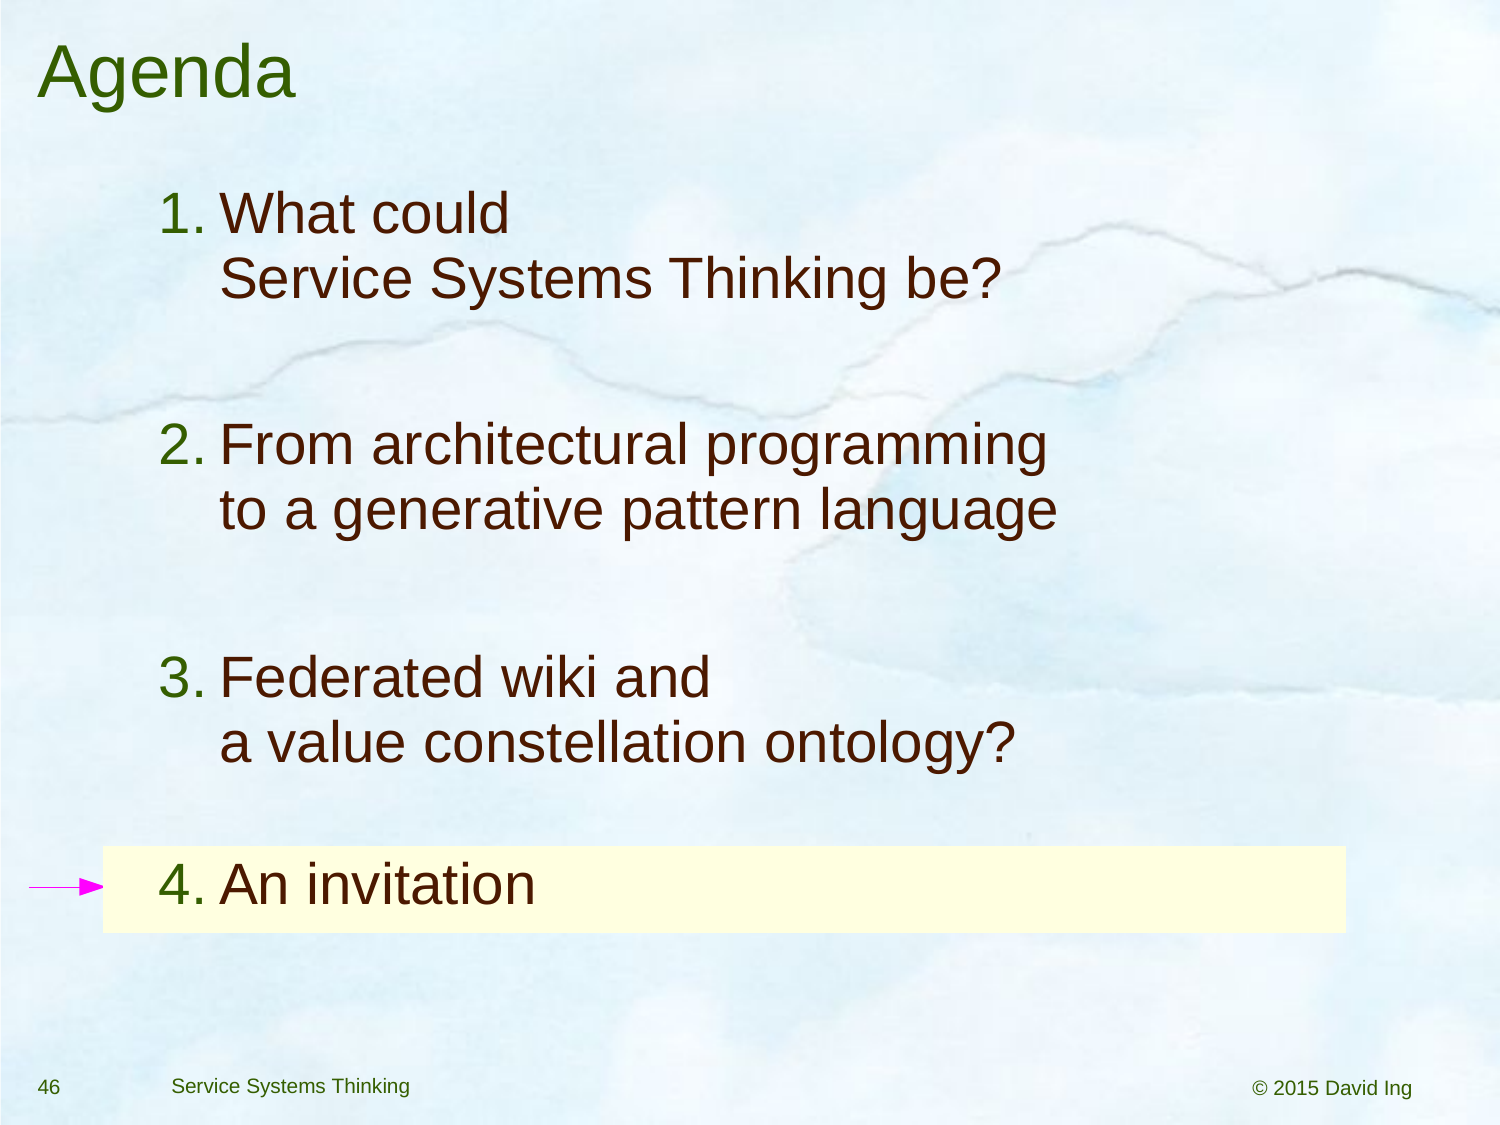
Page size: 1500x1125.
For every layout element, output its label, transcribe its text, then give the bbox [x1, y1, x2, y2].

picture [0, 0, 1500, 1125]
table_cell Federated wiki and a value constellation ontology? [213, 639, 1346, 846]
table_cell From architectural programming to a generative pattern language [213, 406, 1346, 639]
table_header What could Service Systems Thinking be? [213, 175, 1346, 406]
table_header 1. [103, 175, 213, 406]
title Agenda [37, 37, 1463, 152]
table_cell An invitation [213, 846, 1346, 933]
table_cell 4. [103, 846, 213, 933]
table_cell 2. [103, 406, 213, 639]
table_cell 3. [103, 639, 213, 846]
